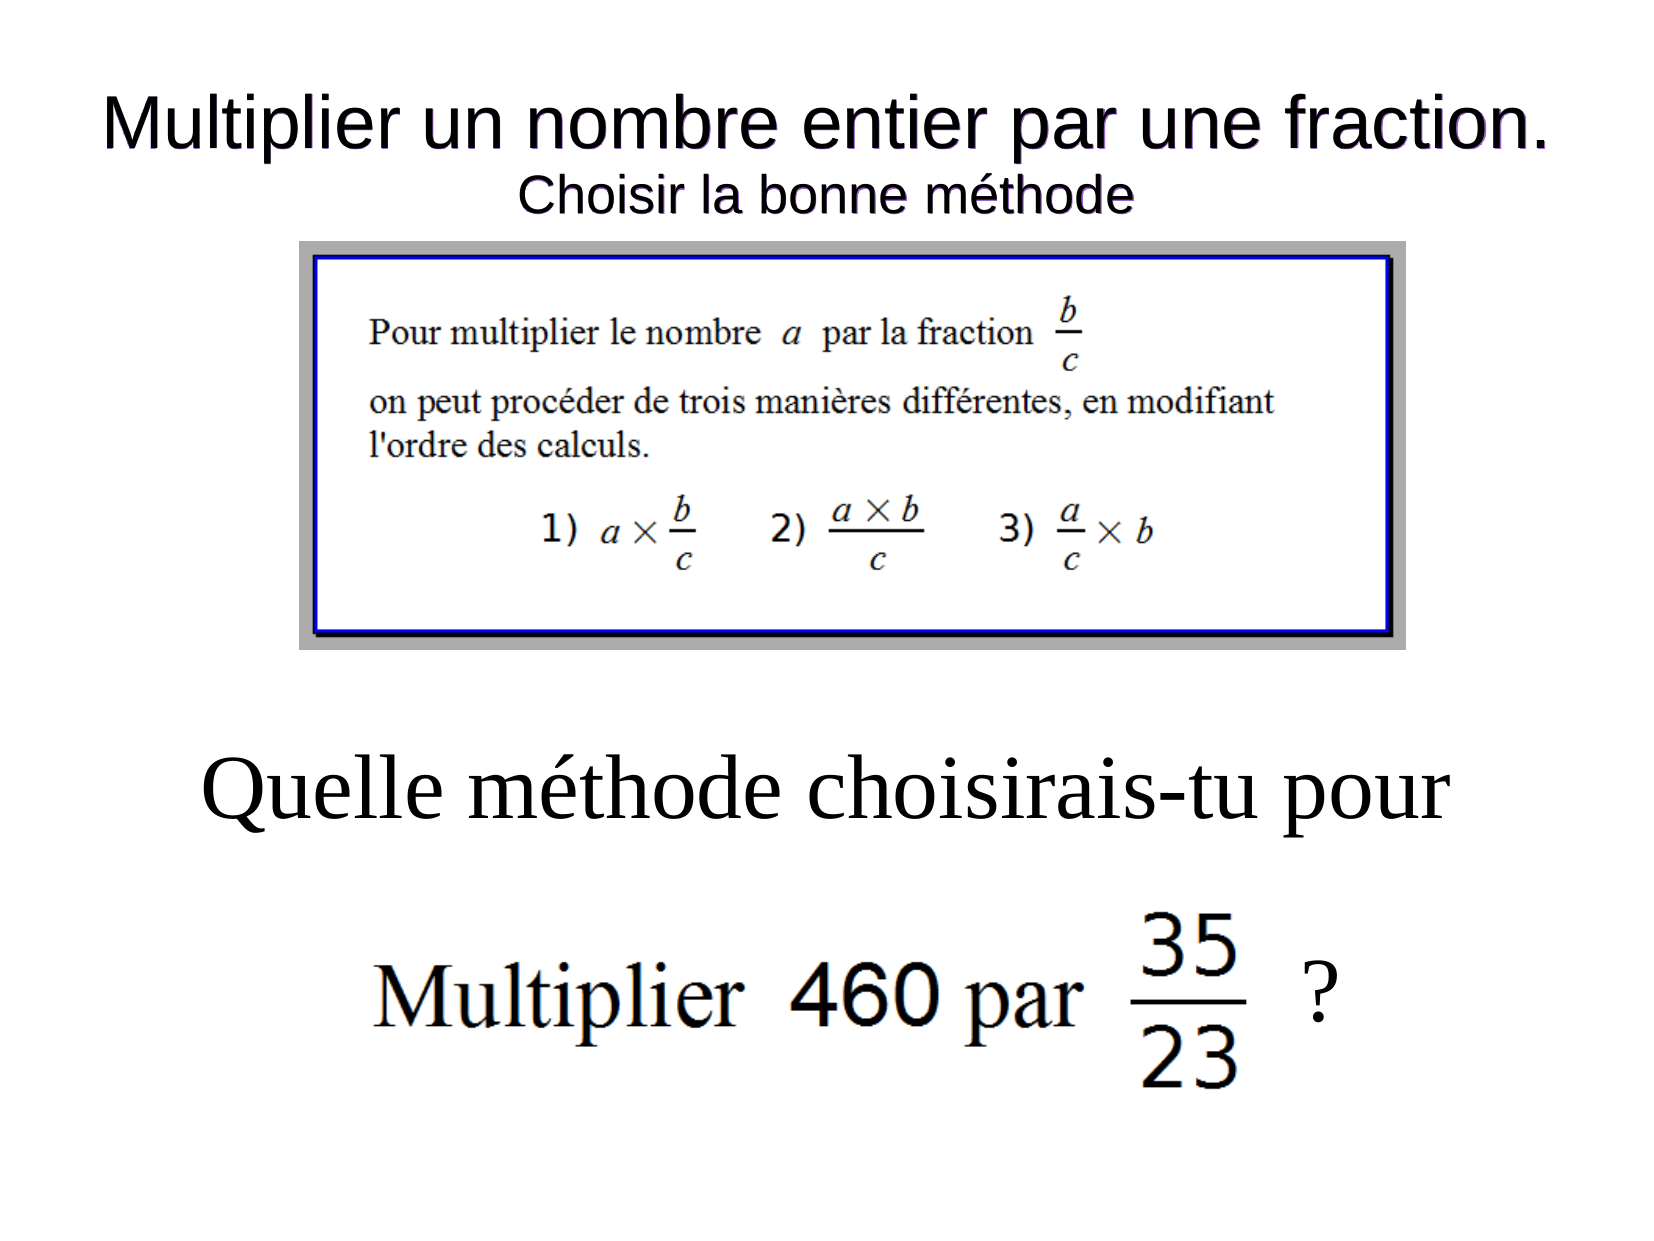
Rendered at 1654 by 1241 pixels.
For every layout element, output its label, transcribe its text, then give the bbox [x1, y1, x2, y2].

title Multiplier un nombre entier par une fraction. Choisir la bonne méthode [82, 49, 1571, 181]
picture [354, 881, 1295, 1123]
subtitle Quelle méthode choisirais-tu pour ? [82, 181, 1571, 1218]
picture [299, 241, 1406, 650]
